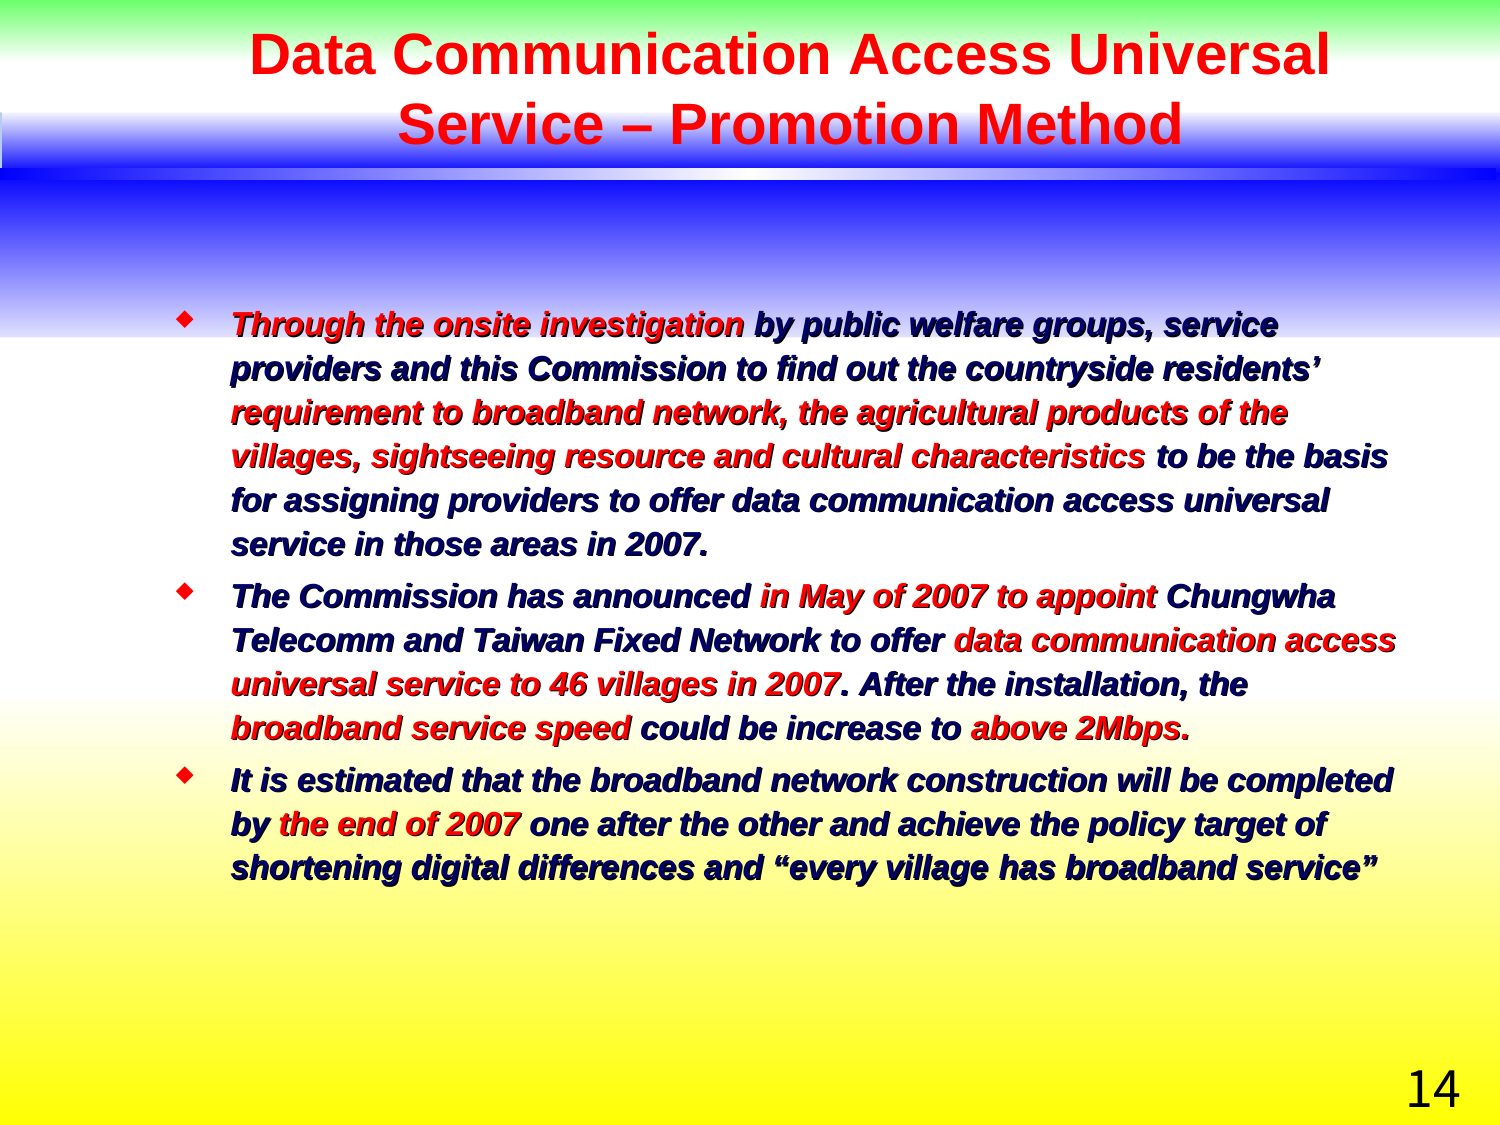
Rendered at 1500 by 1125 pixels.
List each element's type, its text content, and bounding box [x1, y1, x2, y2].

list Through the onsite investigation by public welfare groups, service providers and this Commission to find out the countryside residents’ requirement to broadband network, the agricultural products of the villages, sightseeing resource and cultural characteristics to be the basis for assigning providers to offer data communication access universal service in those areas in 2007. The Commission has announced in May of 2007 to appoint Chungwha Telecomm and Taiwan Fixed Network to offer data communication access universal service to 46 villages in 2007. After the installation, the broadband service speed could be increase to above 2Mbps. It is estimated that the broadband network construction will be completed by the end of 2007 one after the other and achieve the policy target of shortening digital differences and “every village has broadband service” [159, 290, 1435, 966]
title Data Communication Access Universal Service – Promotion Method [171, 0, 1412, 173]
